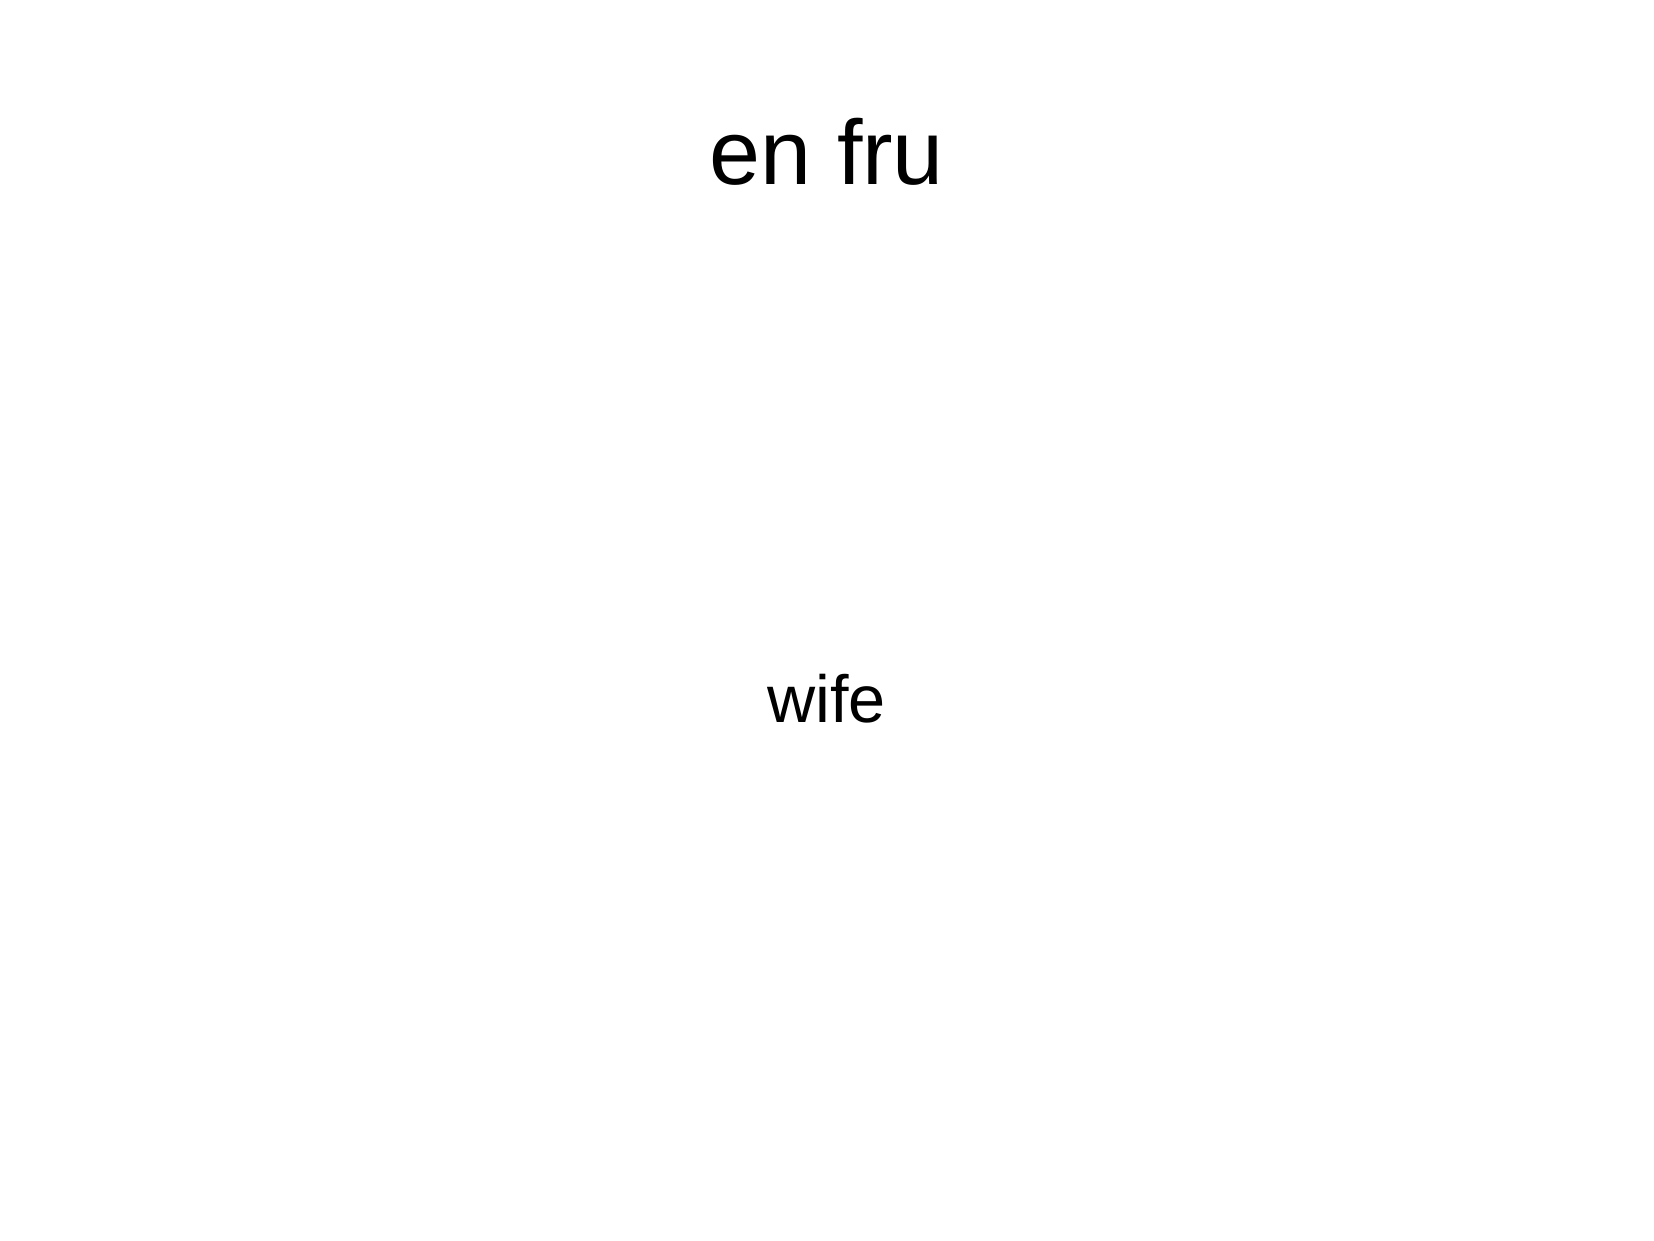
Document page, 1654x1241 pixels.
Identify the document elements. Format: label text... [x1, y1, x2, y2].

subtitle wife [82, 297, 1571, 1102]
title en fru [82, 56, 1571, 250]
